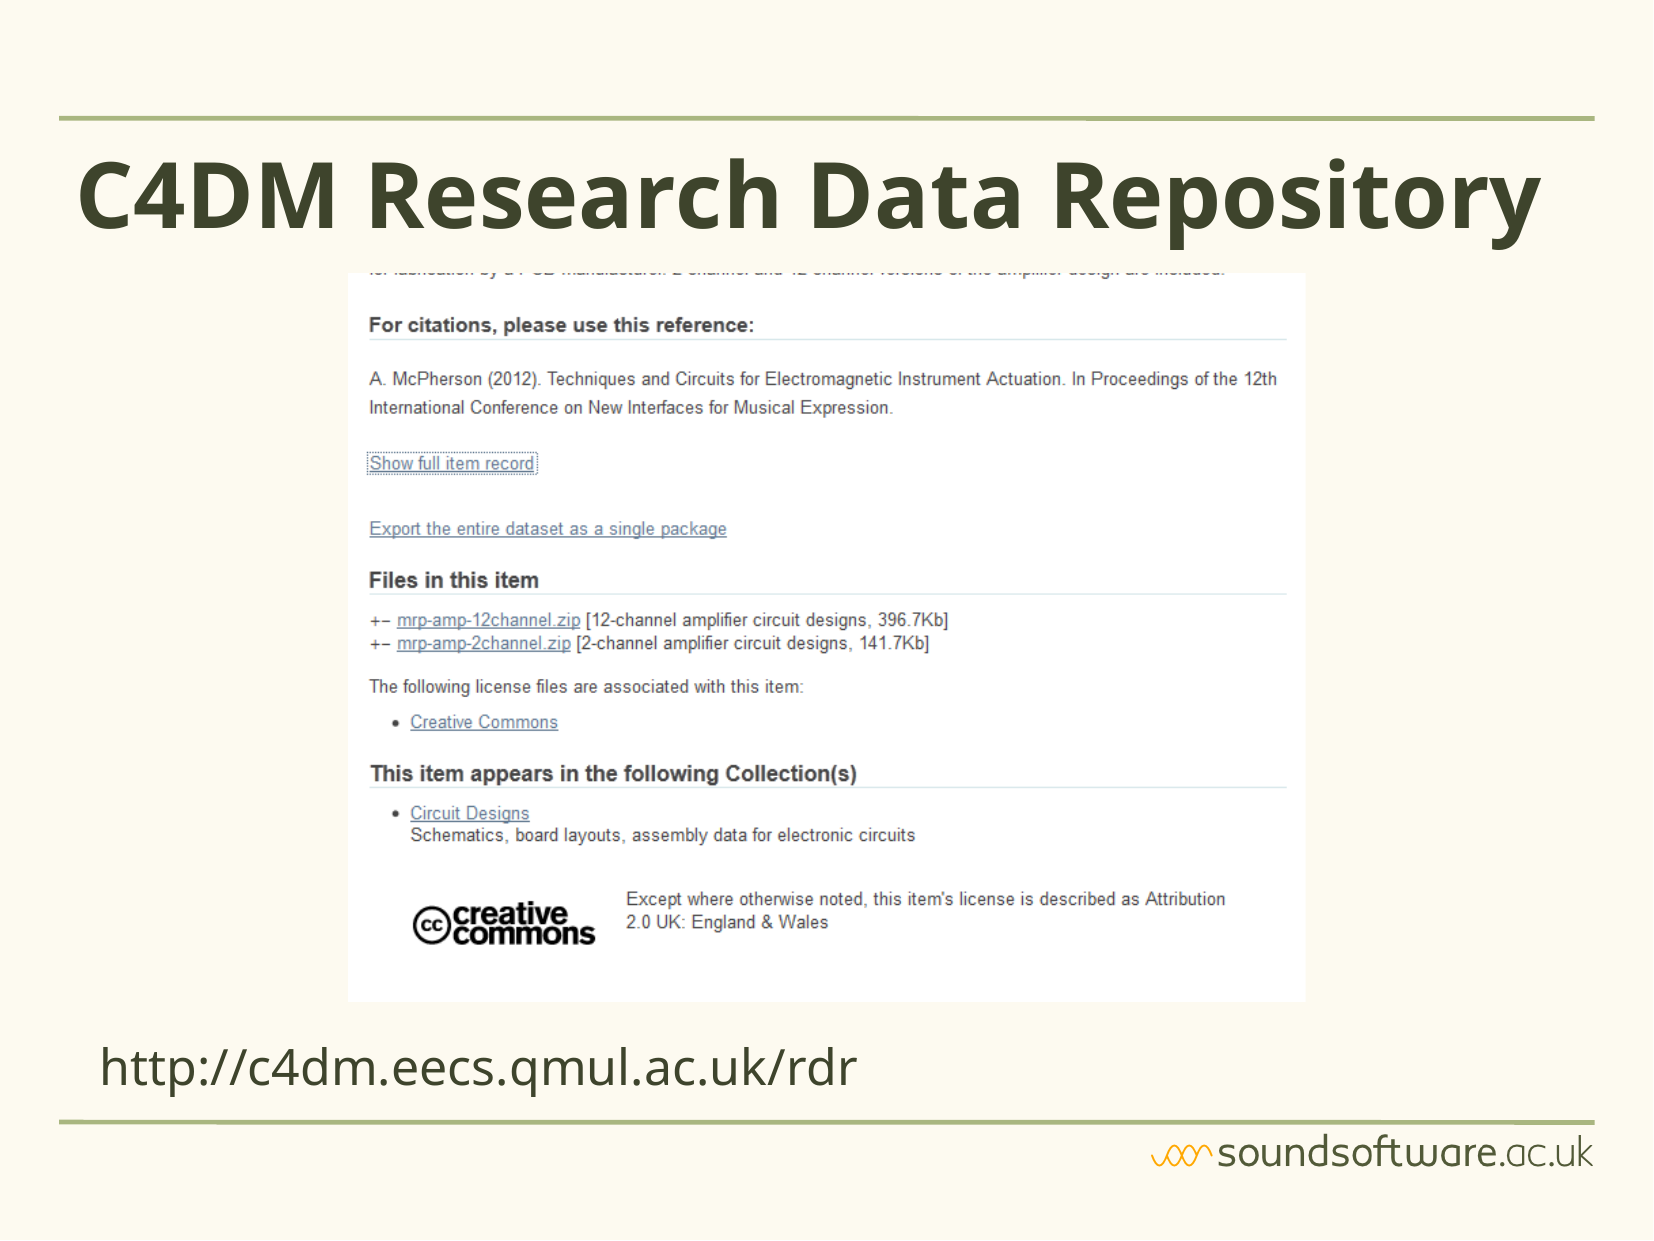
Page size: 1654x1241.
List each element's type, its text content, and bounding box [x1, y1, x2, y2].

picture [1151, 1133, 1593, 1167]
picture [348, 273, 1306, 1002]
list http://c4dm.eecs.qmul.ac.uk/rdr [83, 1027, 1619, 1105]
title C4DM Research Data Repository [59, 109, 1594, 274]
